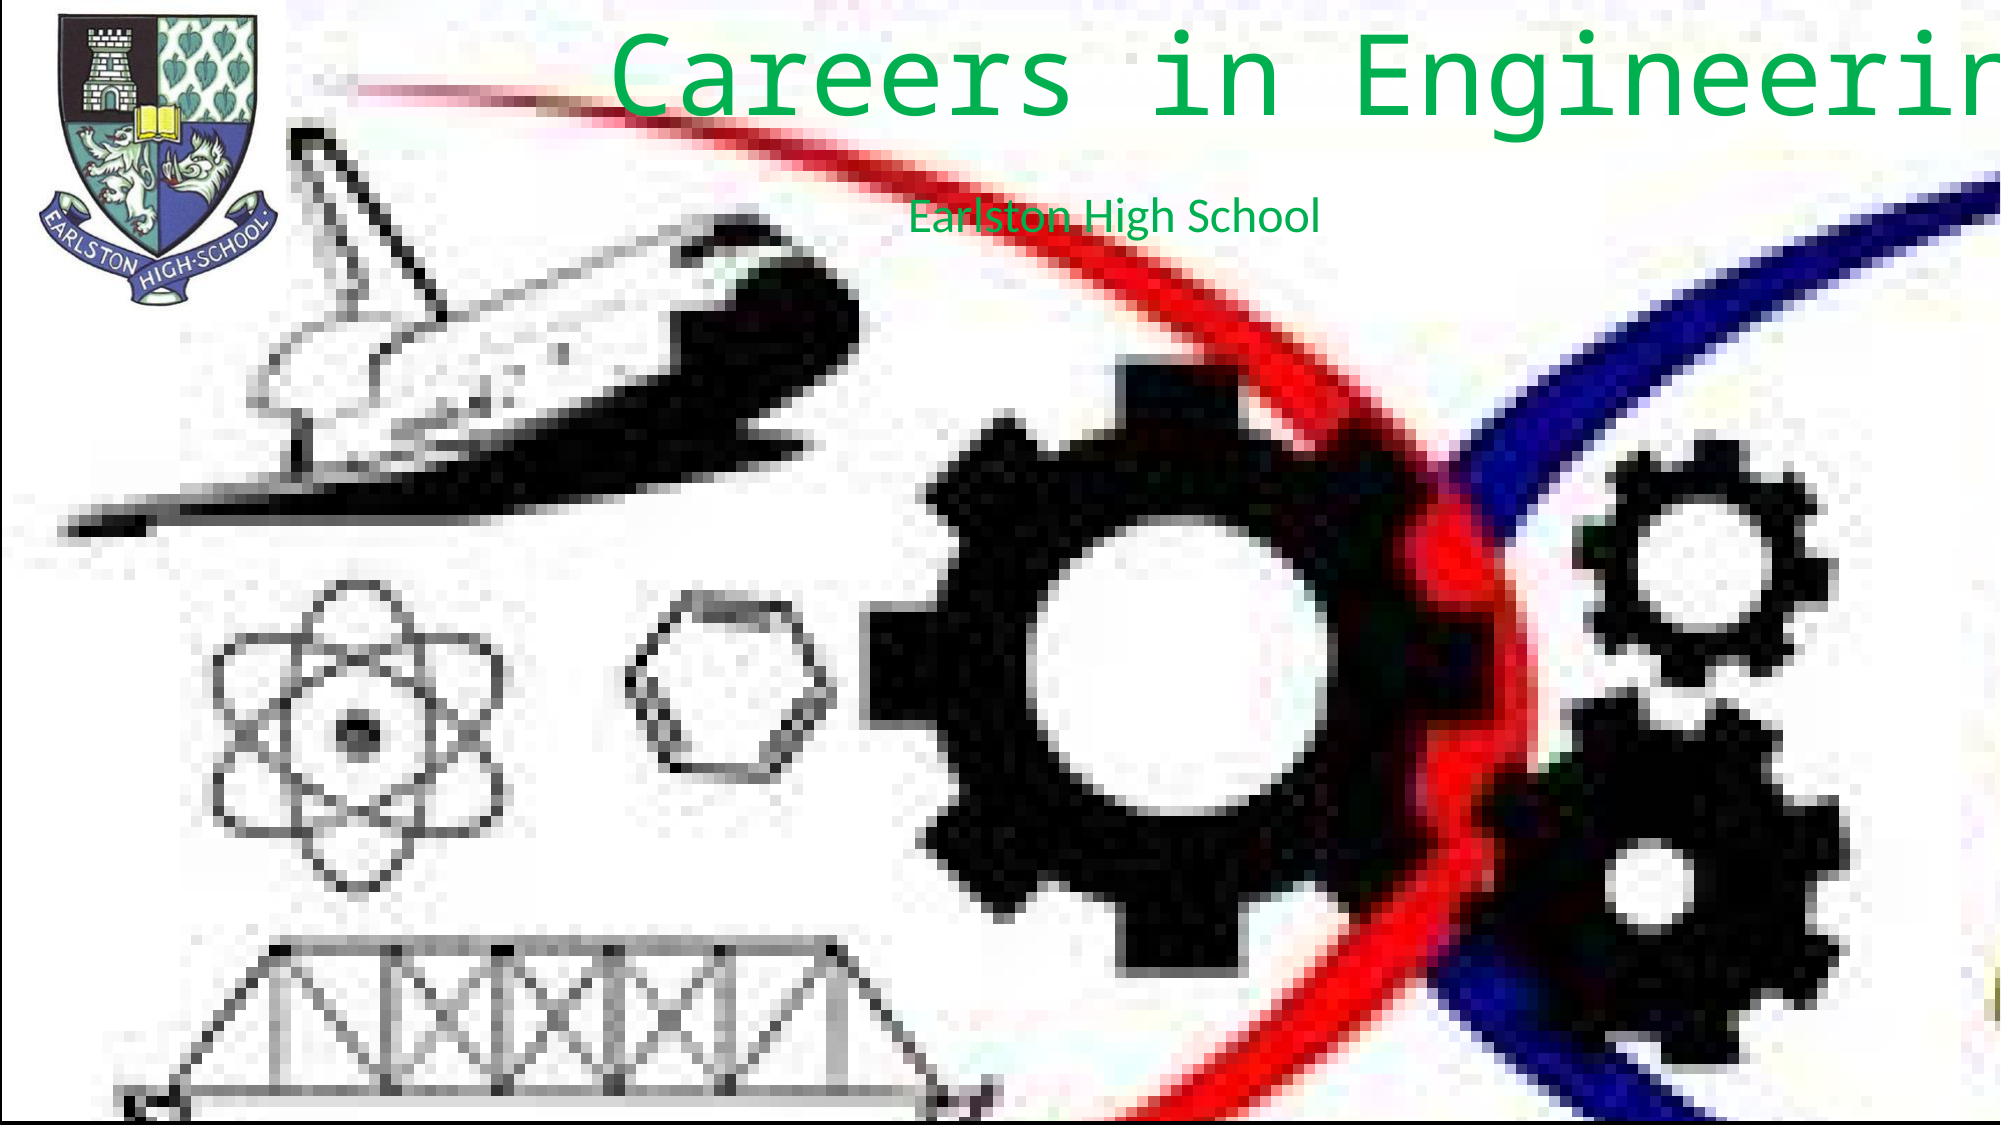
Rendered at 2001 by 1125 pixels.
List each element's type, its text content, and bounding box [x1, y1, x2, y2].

picture [0, 0, 2000, 1121]
text_box Careers in Engineering Earlston High School [592, 0, 2000, 253]
